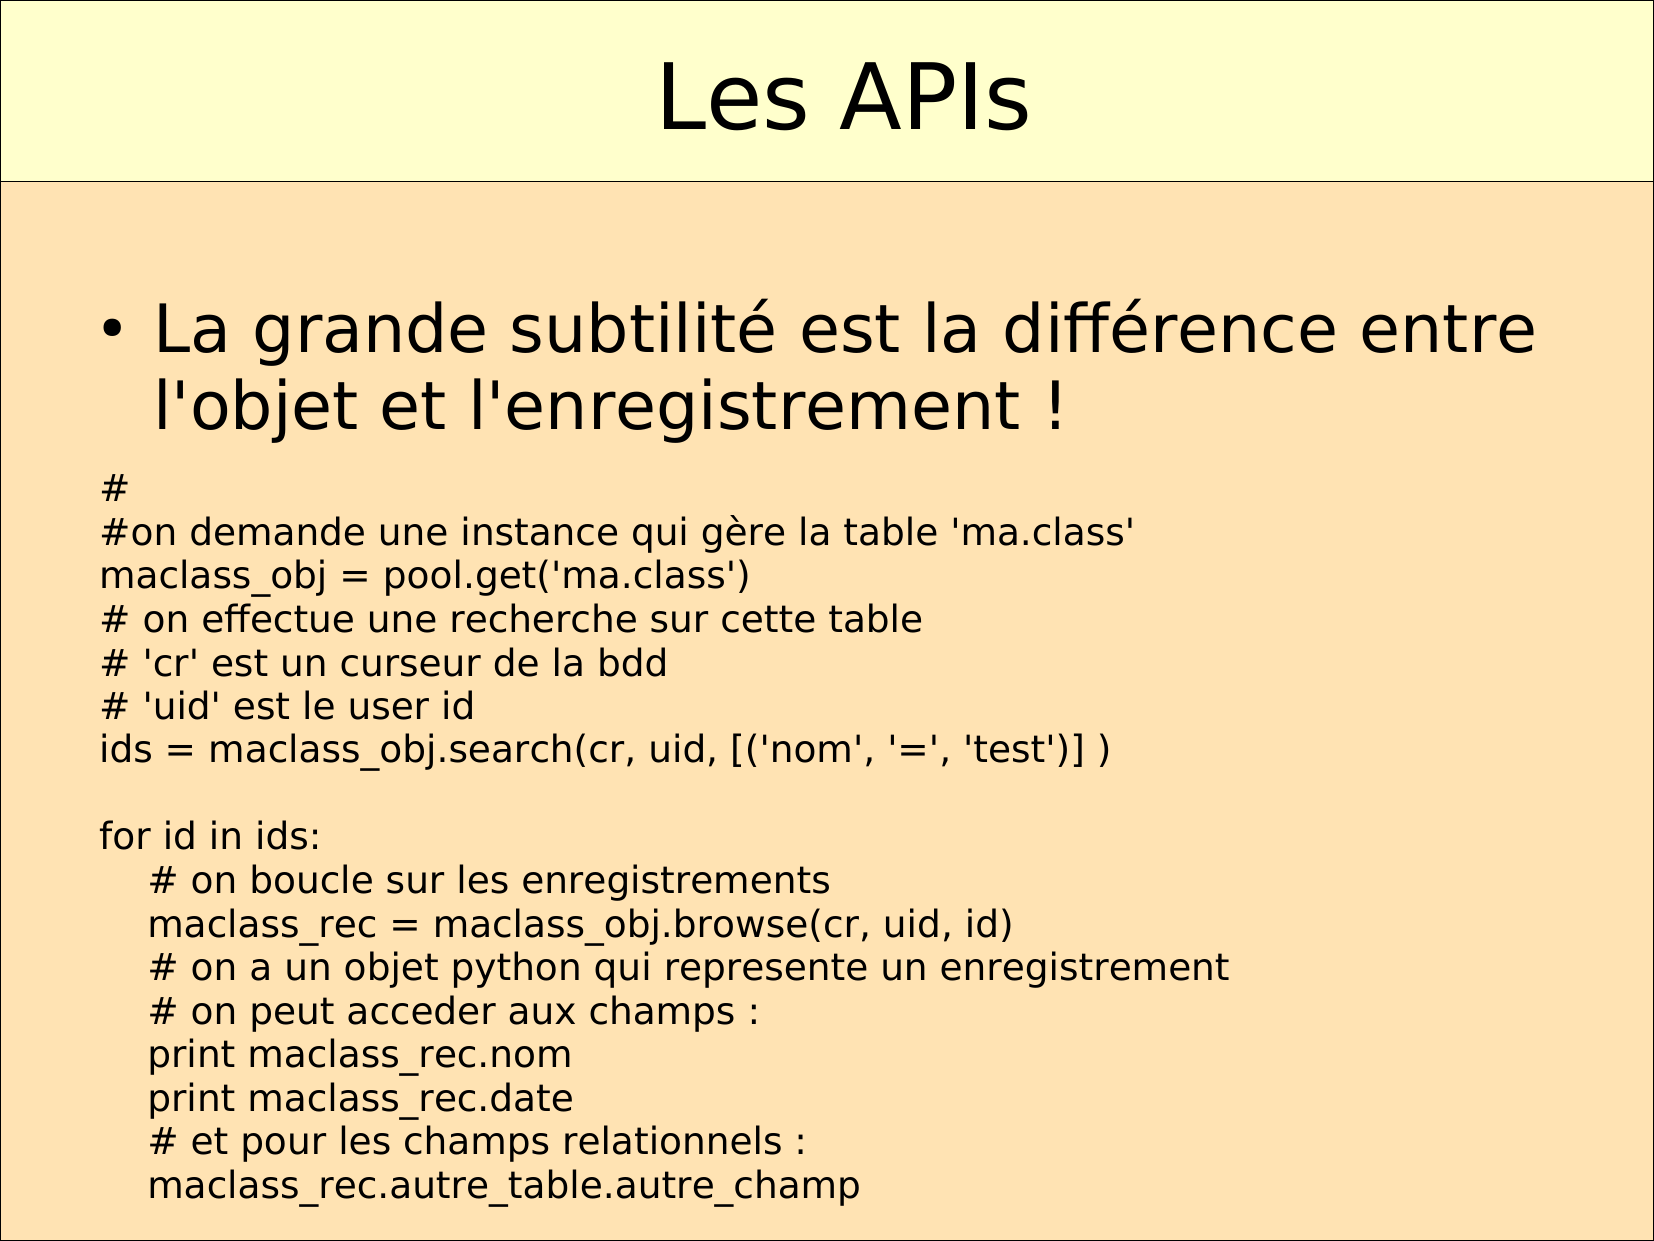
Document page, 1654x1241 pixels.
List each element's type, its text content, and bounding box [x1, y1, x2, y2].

title Les APIs [135, 37, 1552, 158]
text_box # #on demande une instance qui gère la table 'ma.class' maclass_obj = pool.get('ma.class') # on effectue une recherche sur cette table # 'cr' est un curseur de la bdd # 'uid' est le user id ids = maclass_obj.search(cr, uid, [('nom', '=', 'test')] ) for id in ids: # on boucle sur les enregistrements maclass_rec = maclass_obj.browse(cr, uid, id) # on a un objet python qui represente un enregistrement # on peut acceder aux champs : print maclass_rec.nom print maclass_rec.date # et pour les champs relationnels : maclass_rec.autre_table.autre_champ [84, 459, 1589, 1241]
list La grande subtilité est la différence entre l'objet et l'enregistrement ! [82, 290, 1571, 482]
